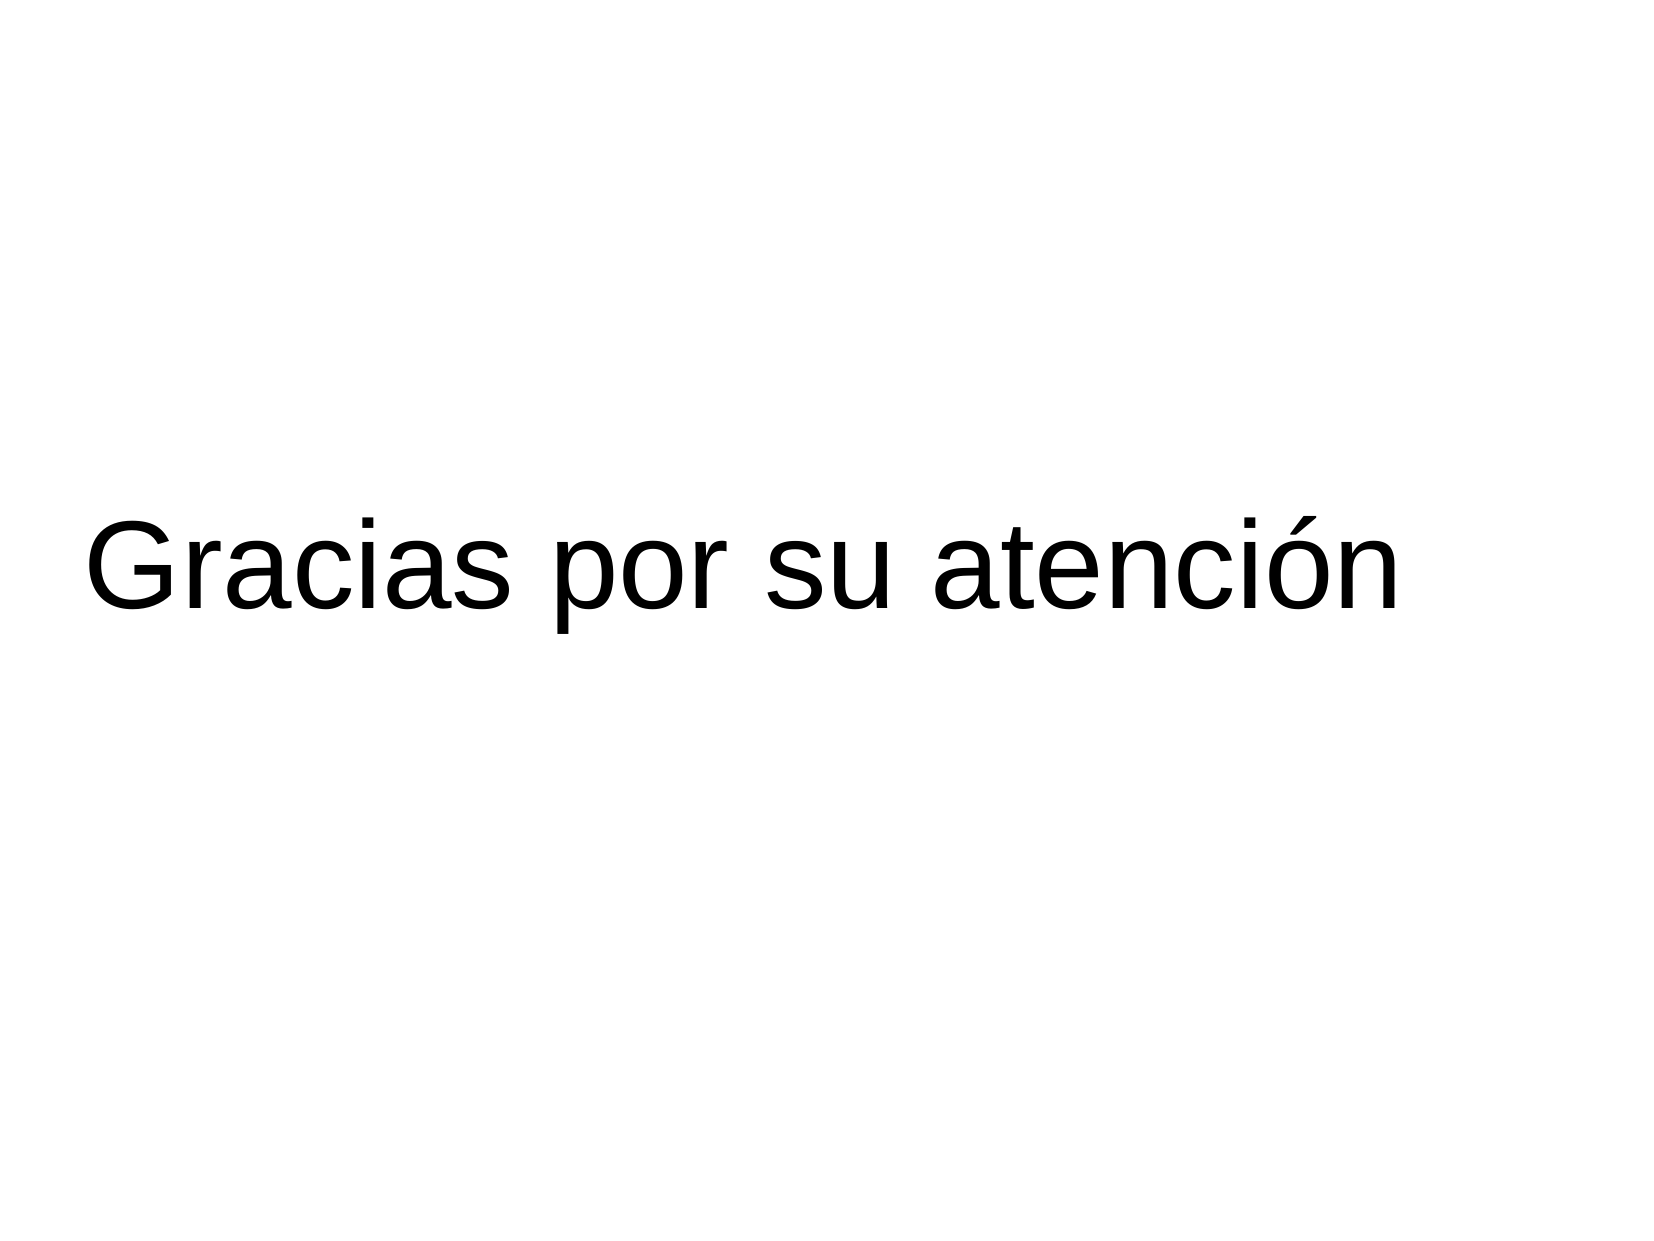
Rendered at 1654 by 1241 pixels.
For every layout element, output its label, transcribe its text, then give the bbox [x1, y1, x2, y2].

subtitle Gracias por su atención [0, 88, 1489, 1028]
